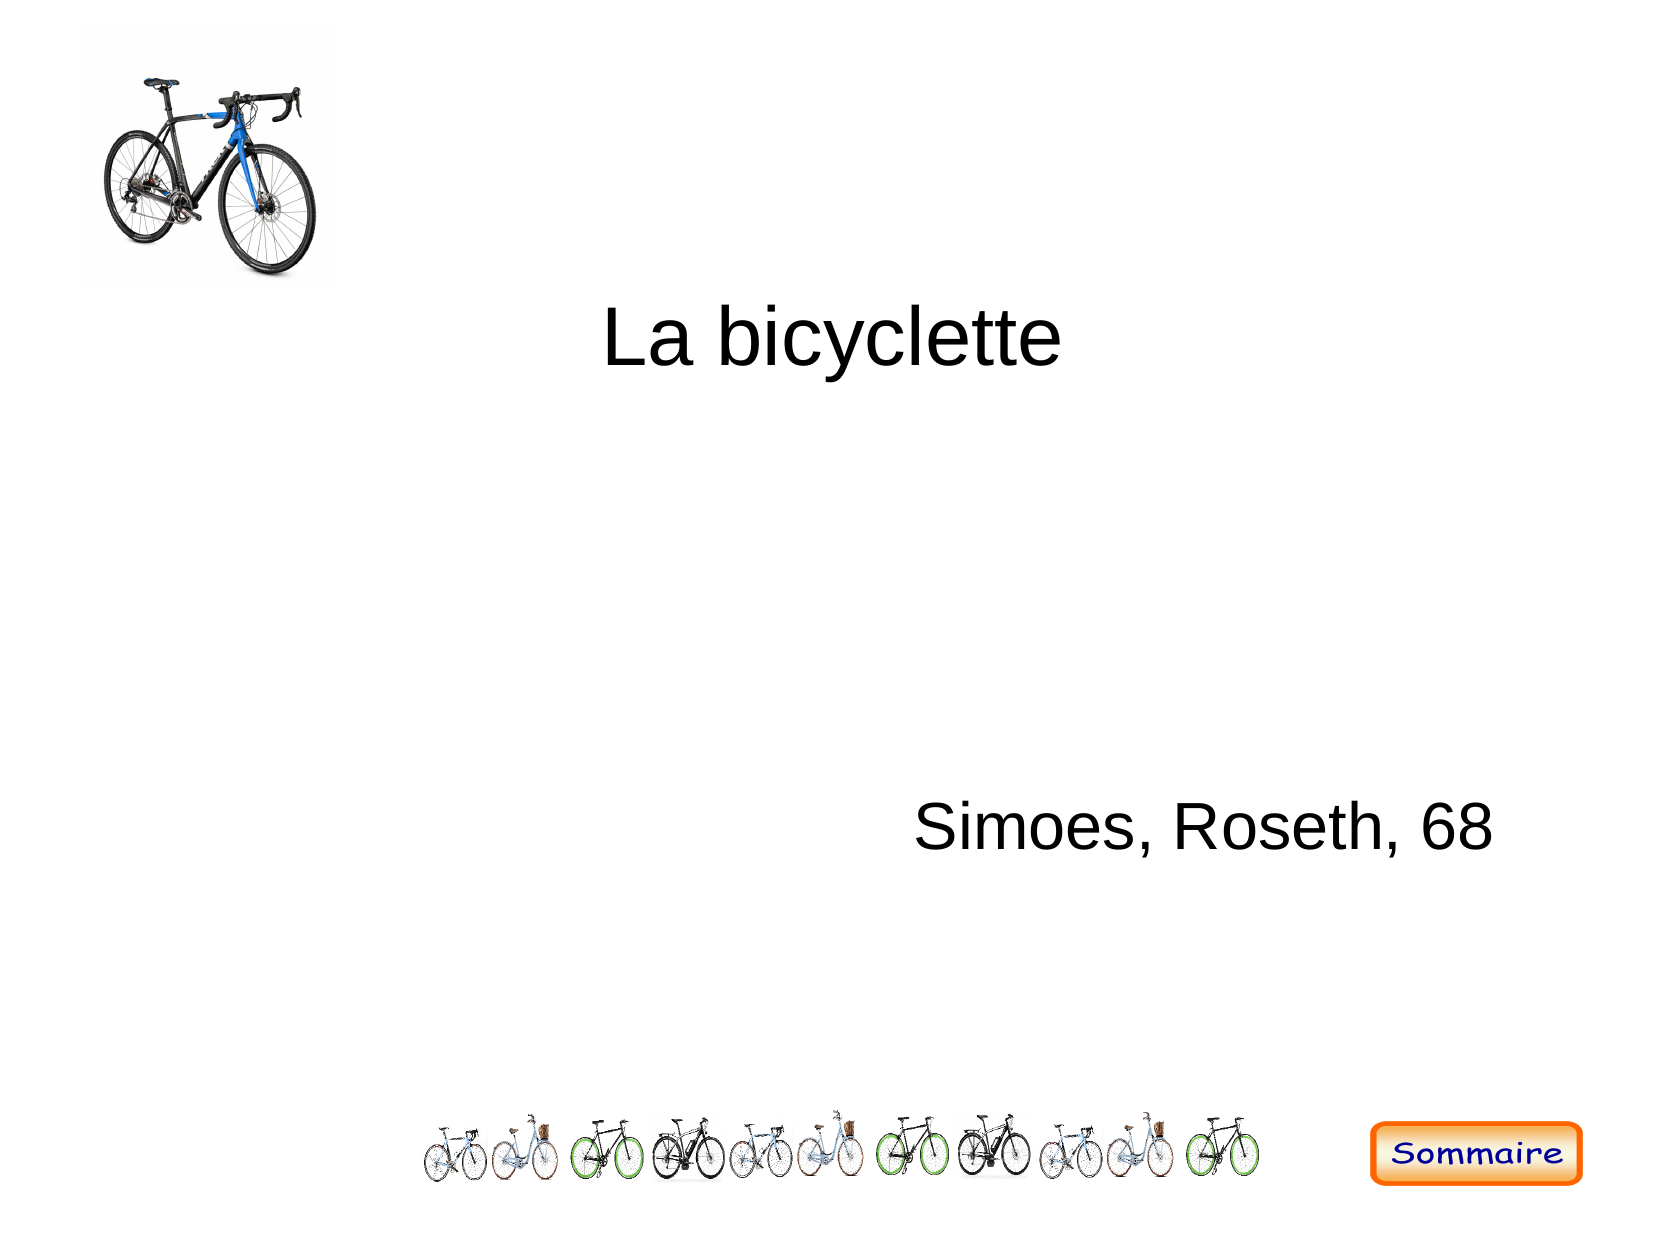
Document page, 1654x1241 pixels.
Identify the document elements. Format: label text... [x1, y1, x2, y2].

subtitle La bicyclette [82, 271, 1583, 402]
text_box Simoes, Roseth, 68 [814, 531, 1595, 1121]
picture [422, 1110, 1264, 1187]
picture [82, 28, 338, 271]
picture [1370, 1121, 1583, 1186]
